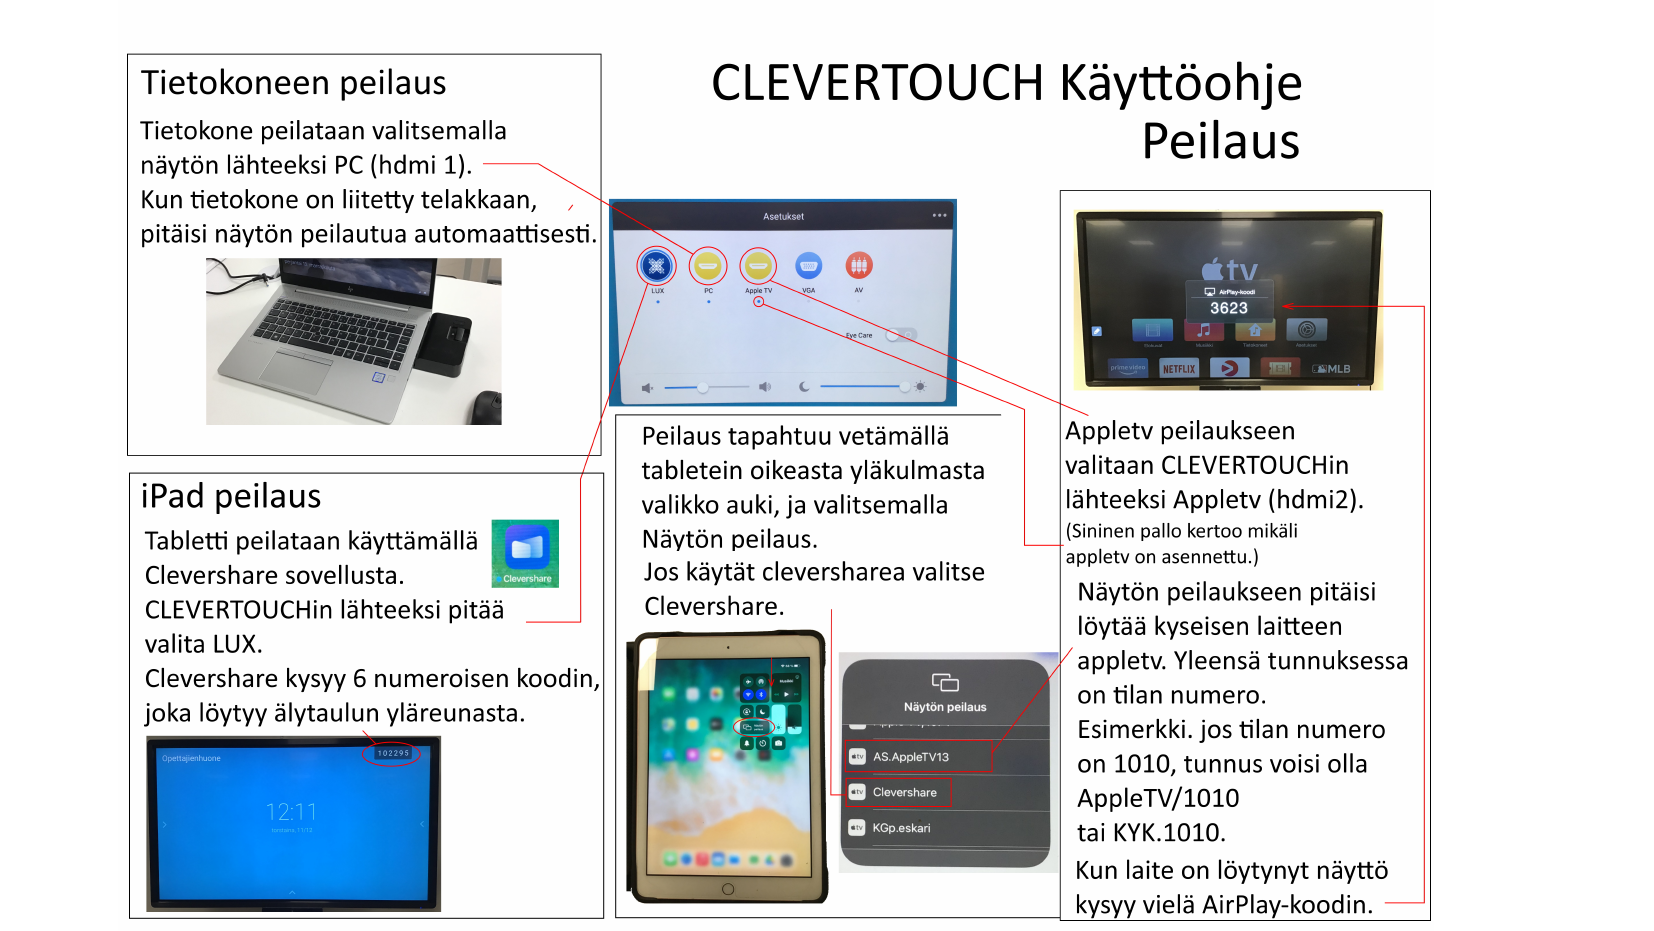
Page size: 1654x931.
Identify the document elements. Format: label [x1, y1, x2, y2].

picture [118, 0, 1434, 931]
